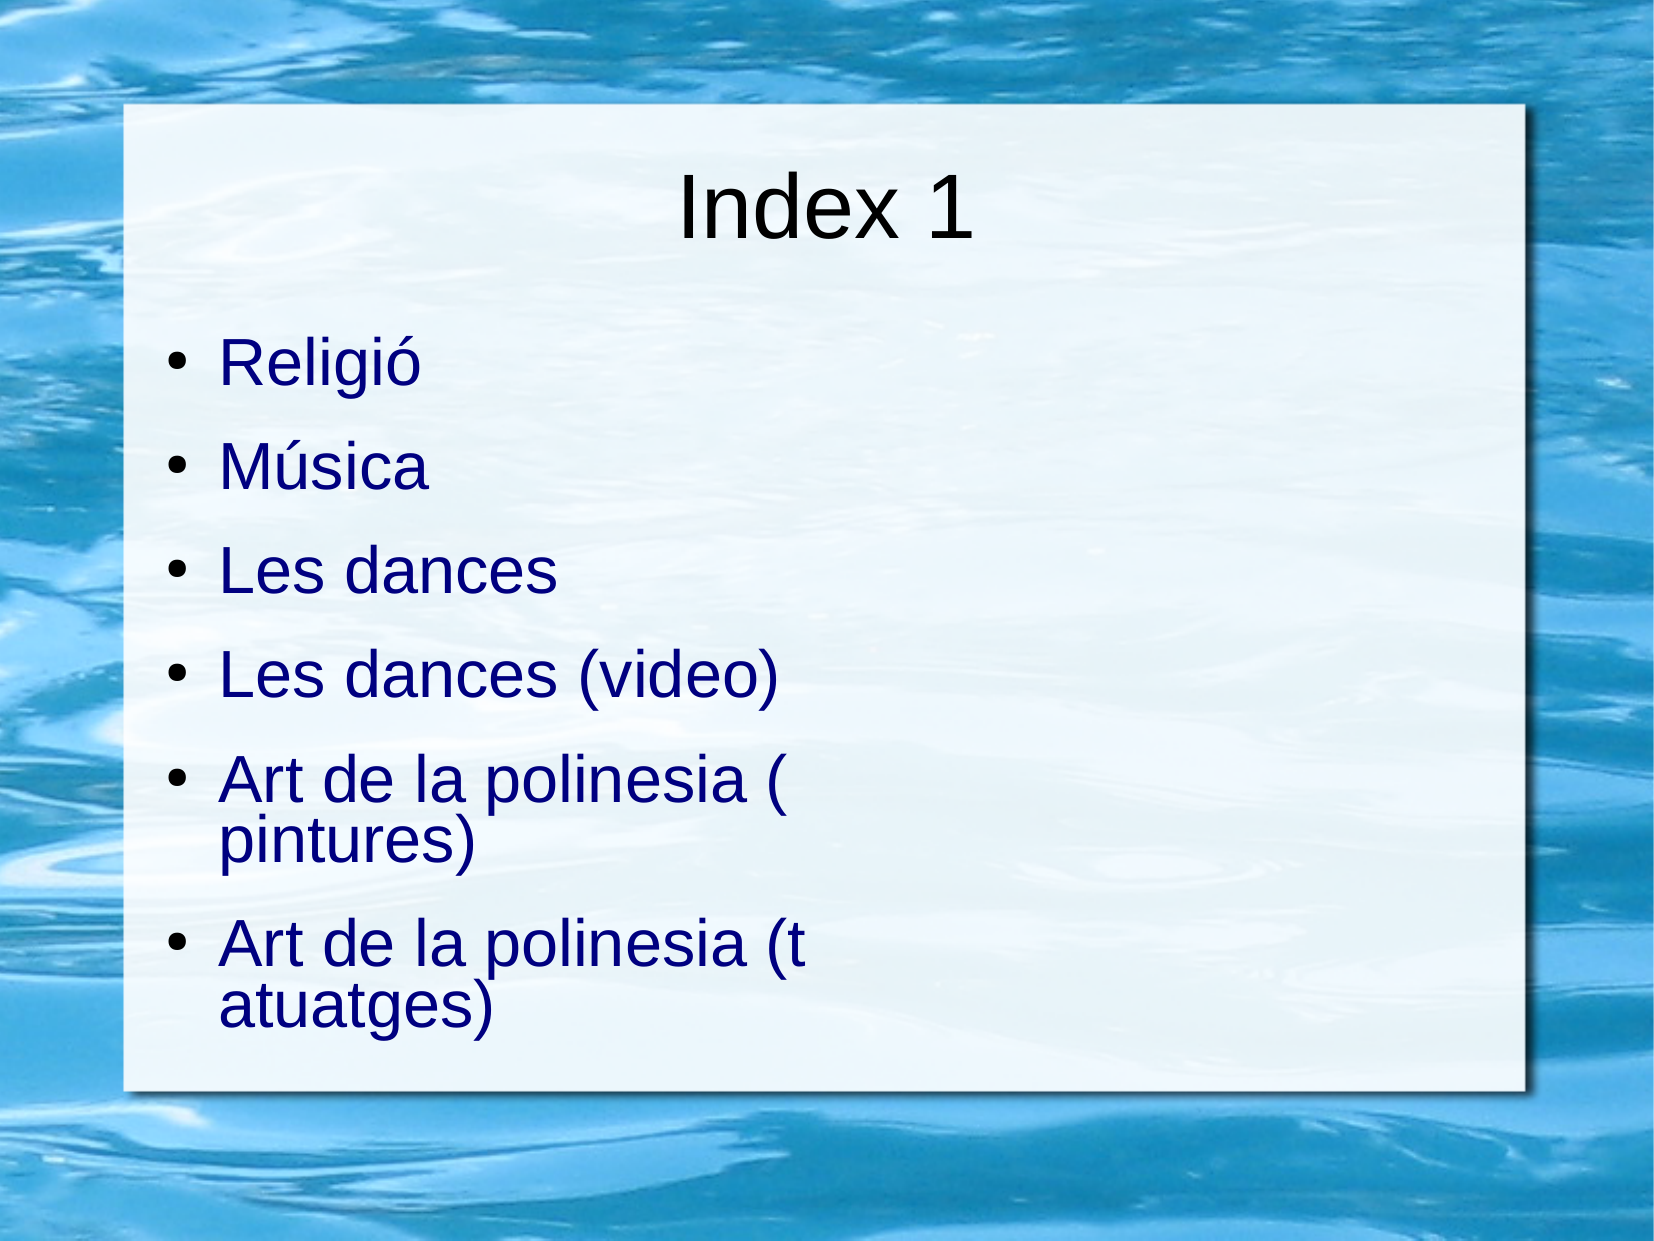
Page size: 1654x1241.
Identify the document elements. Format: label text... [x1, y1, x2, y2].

picture [0, 0, 1654, 1241]
list Religió Música Les dances Les dances (video) Art de la polinesia (pintures) Art de la polinesia (tatuatges) [147, 324, 811, 1045]
title Index 1 [147, 118, 1506, 296]
